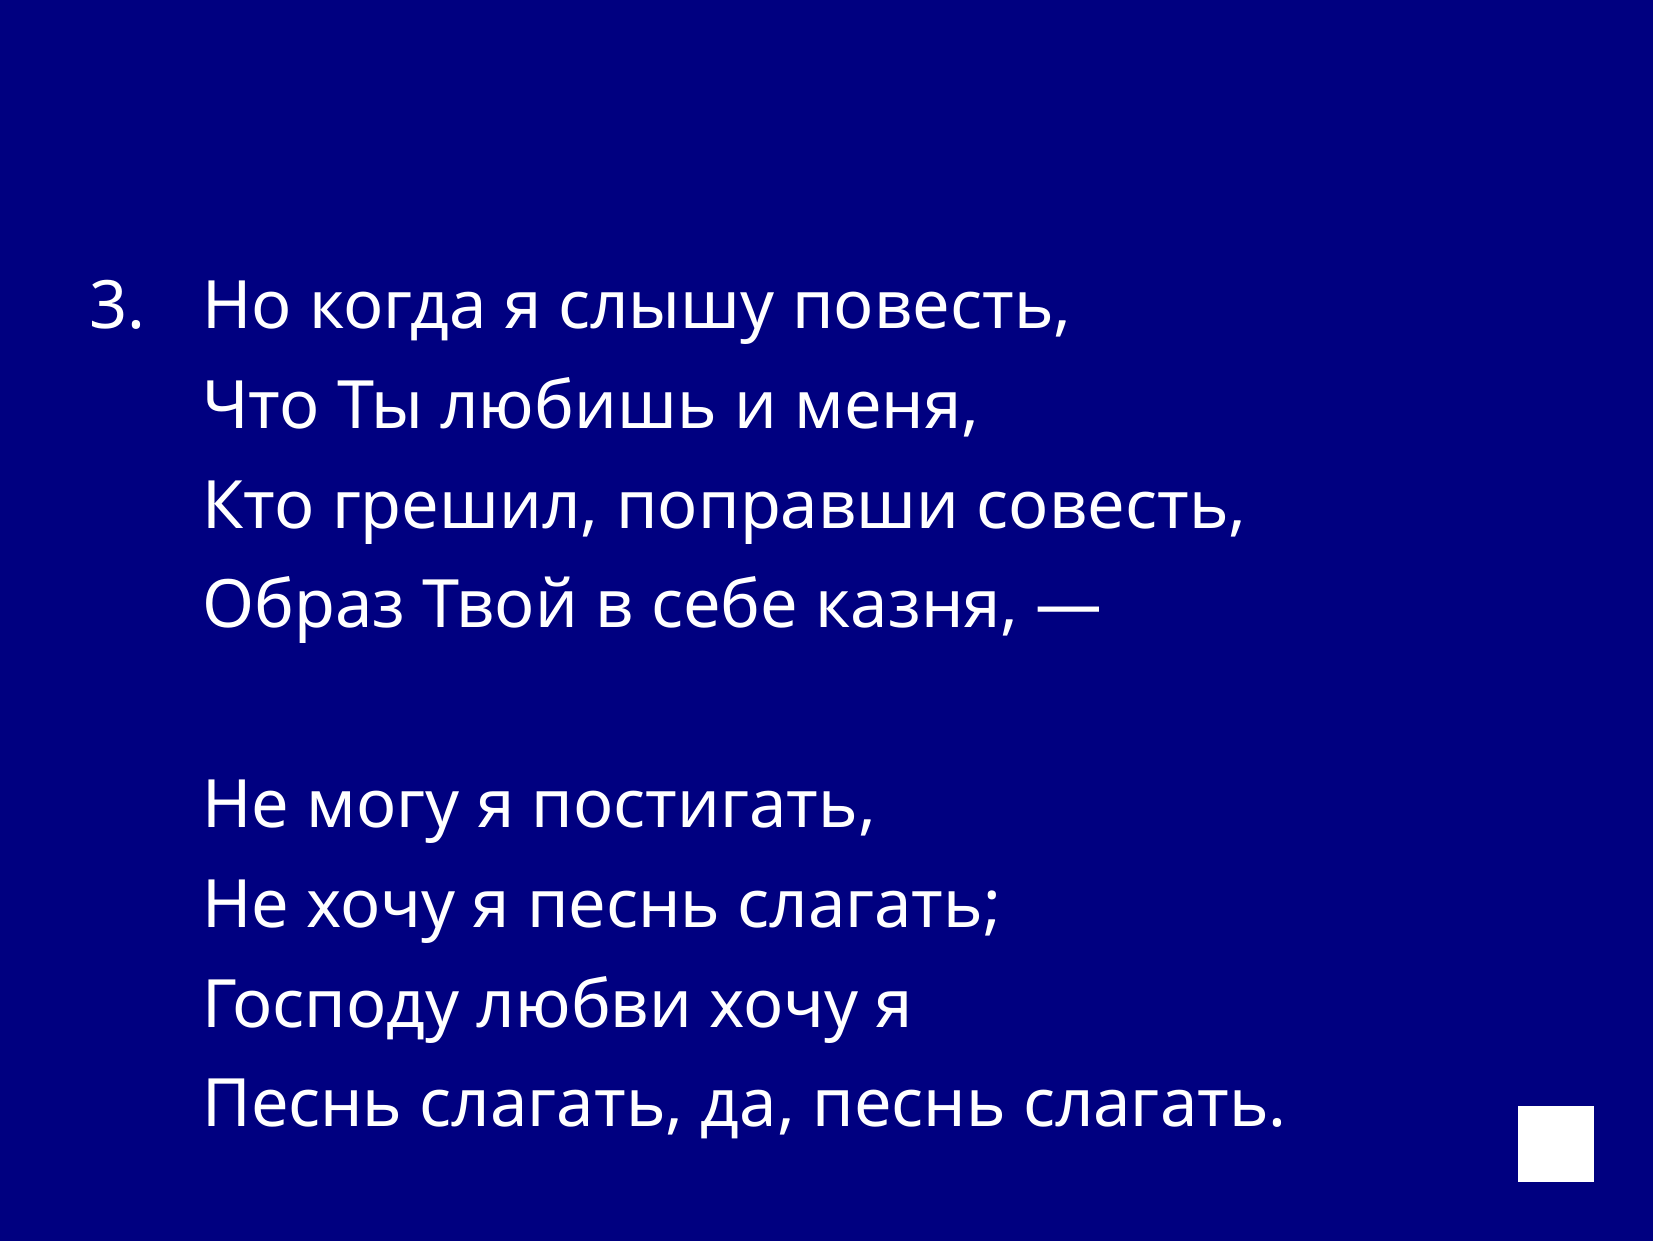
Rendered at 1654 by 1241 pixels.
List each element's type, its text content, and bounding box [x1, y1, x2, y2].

text_box [1518, 1106, 1594, 1182]
text_box 3. Но когда я слышу повесть, Что Ты любишь и меня, Кто грешил, поправши совесть, Образ Твой в себе казня, — Не могу я постигать, Не хочу я песнь слагать; Господу любви хочу я Песнь слагать, да, песнь слагать. [75, 150, 1576, 1163]
